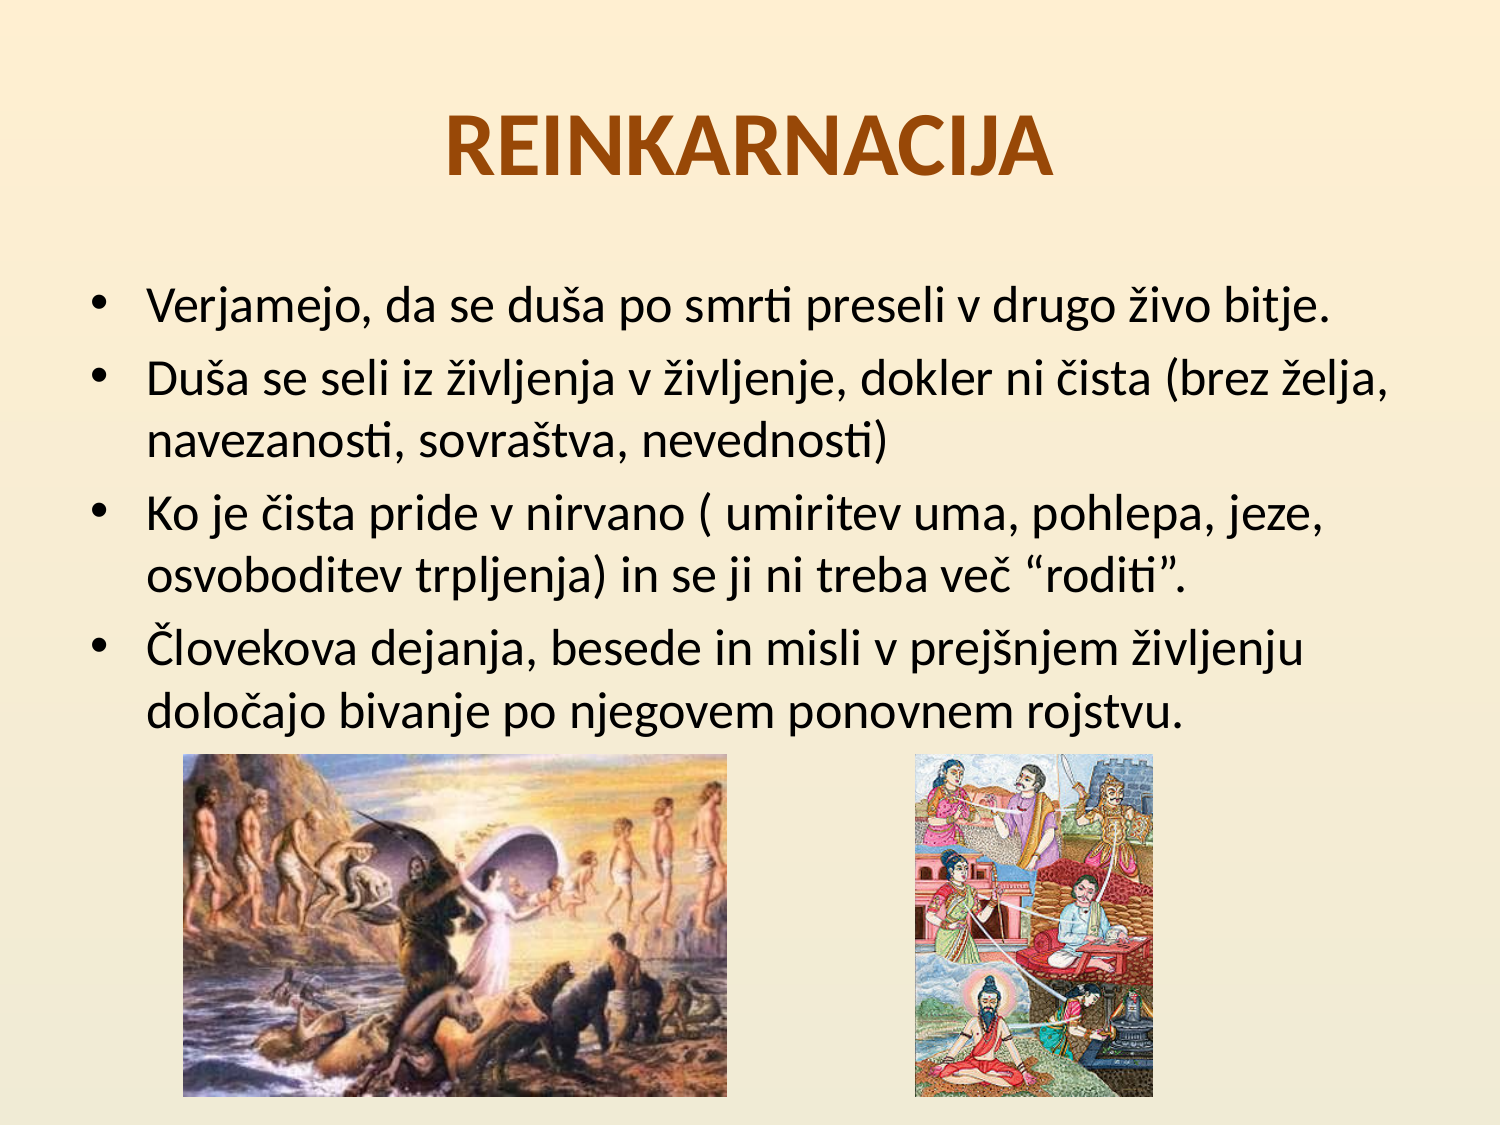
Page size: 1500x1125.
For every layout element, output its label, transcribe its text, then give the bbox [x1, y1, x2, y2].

list Verjamejo, da se duša po smrti preseli v drugo živo bitje. Duša se seli iz življenja v življenje, dokler ni čista (brez želja, navezanosti, sovraštva, nevednosti) Ko je čista pride v nirvano ( umiritev uma, pohlepa, jeze, osvoboditev trpljenja) in se ji ni treba več “roditi”. Človekova dejanja, besede in misli v prejšnjem življenju določajo bivanje po njegovem ponovnem rojstvu. [75, 262, 1425, 1005]
picture [183, 754, 727, 1097]
picture [915, 754, 1153, 1097]
title REINKARNACIJA [75, 45, 1425, 233]
